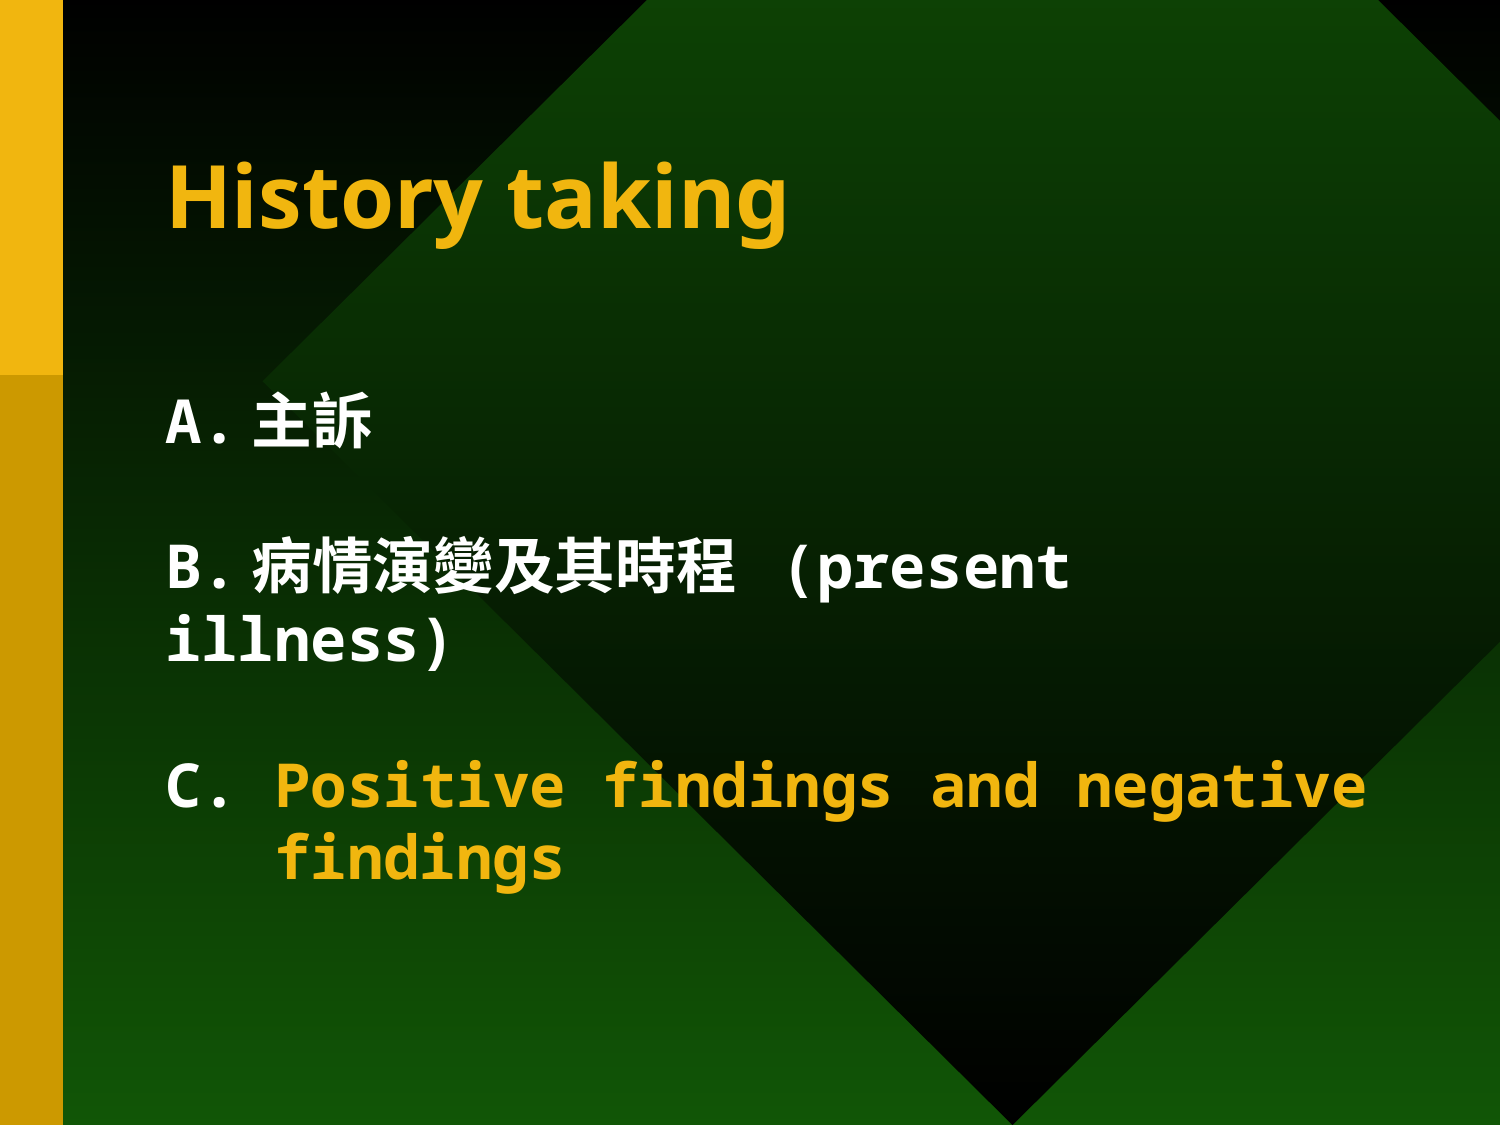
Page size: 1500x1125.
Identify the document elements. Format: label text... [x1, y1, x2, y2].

title History taking [150, 99, 1388, 288]
list A.主訴 B.病情演變及其時程 (present illness) C. Positive findings and negative findings [150, 375, 1388, 976]
